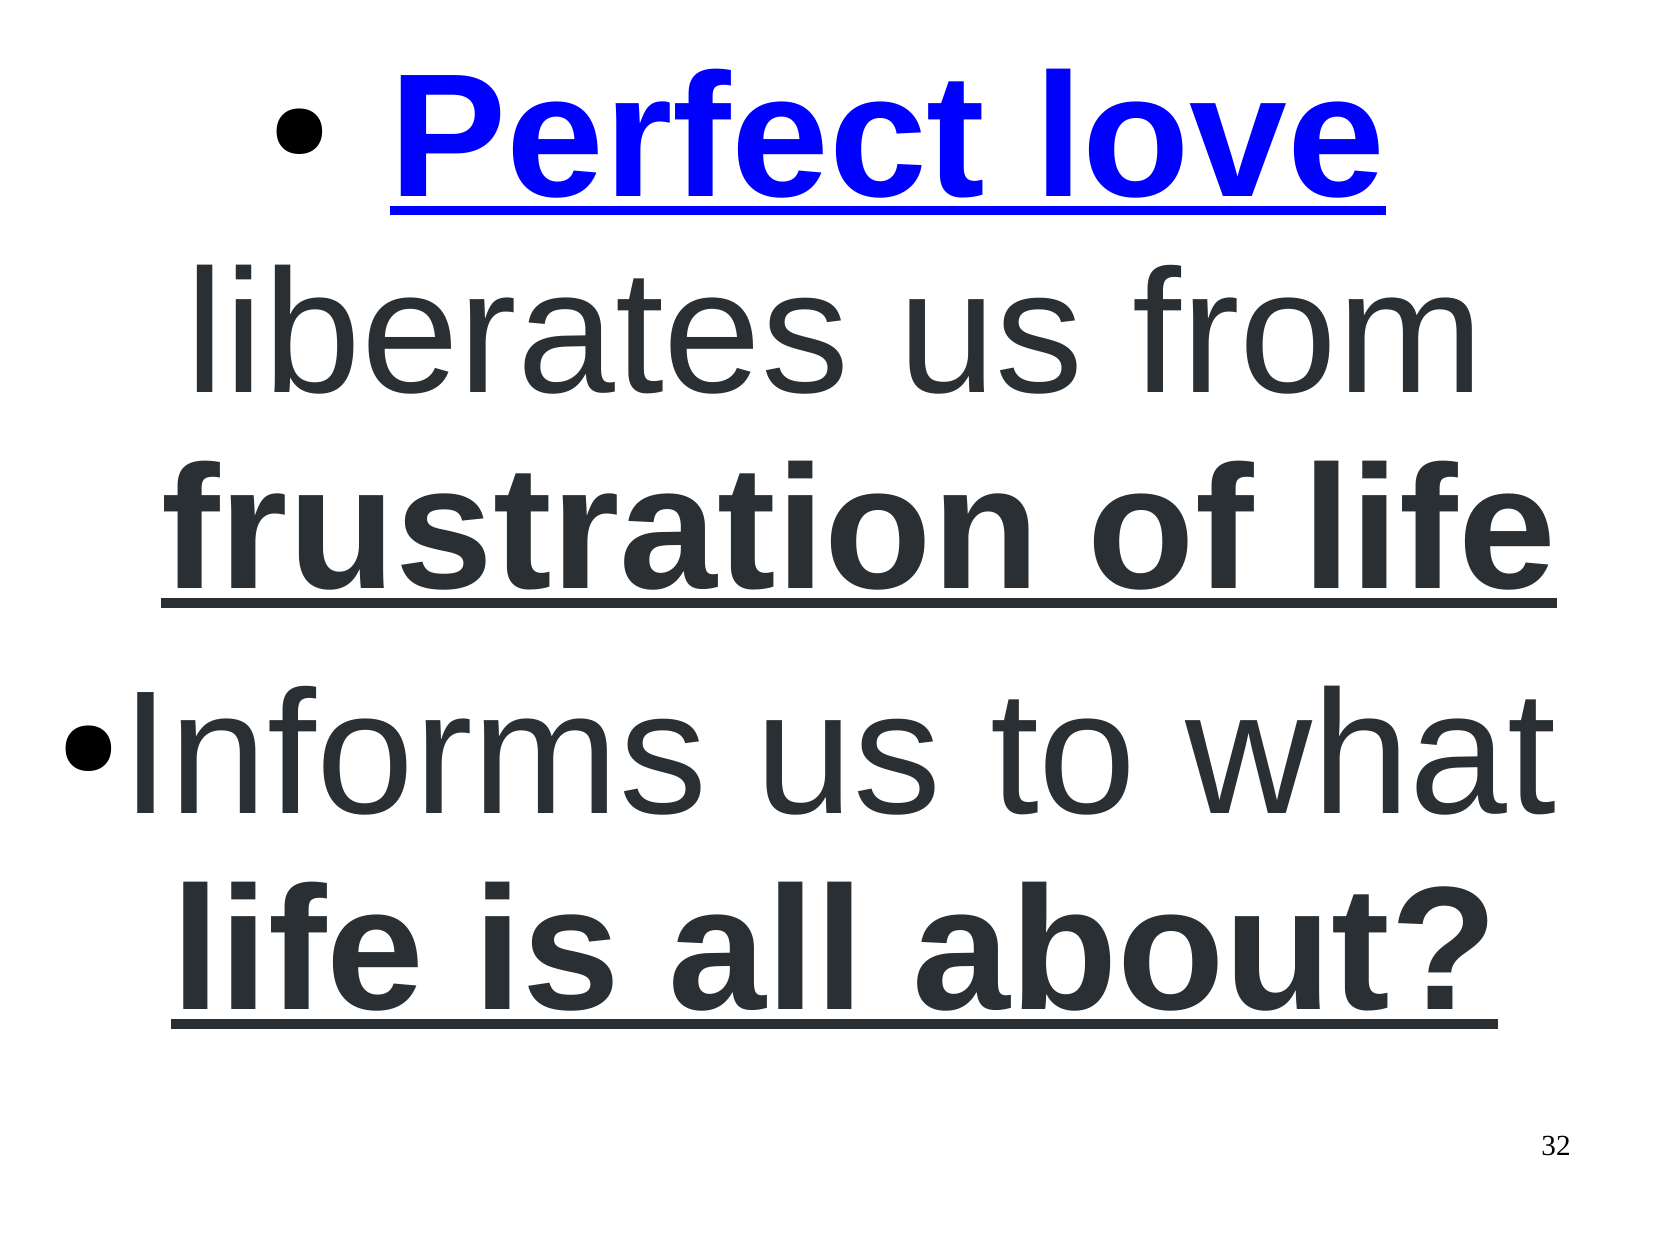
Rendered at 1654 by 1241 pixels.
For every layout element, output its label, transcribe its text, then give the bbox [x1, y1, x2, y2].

list Perfect love liberates us from frustration of life Informs us to what life is all about? [37, 37, 1613, 1201]
